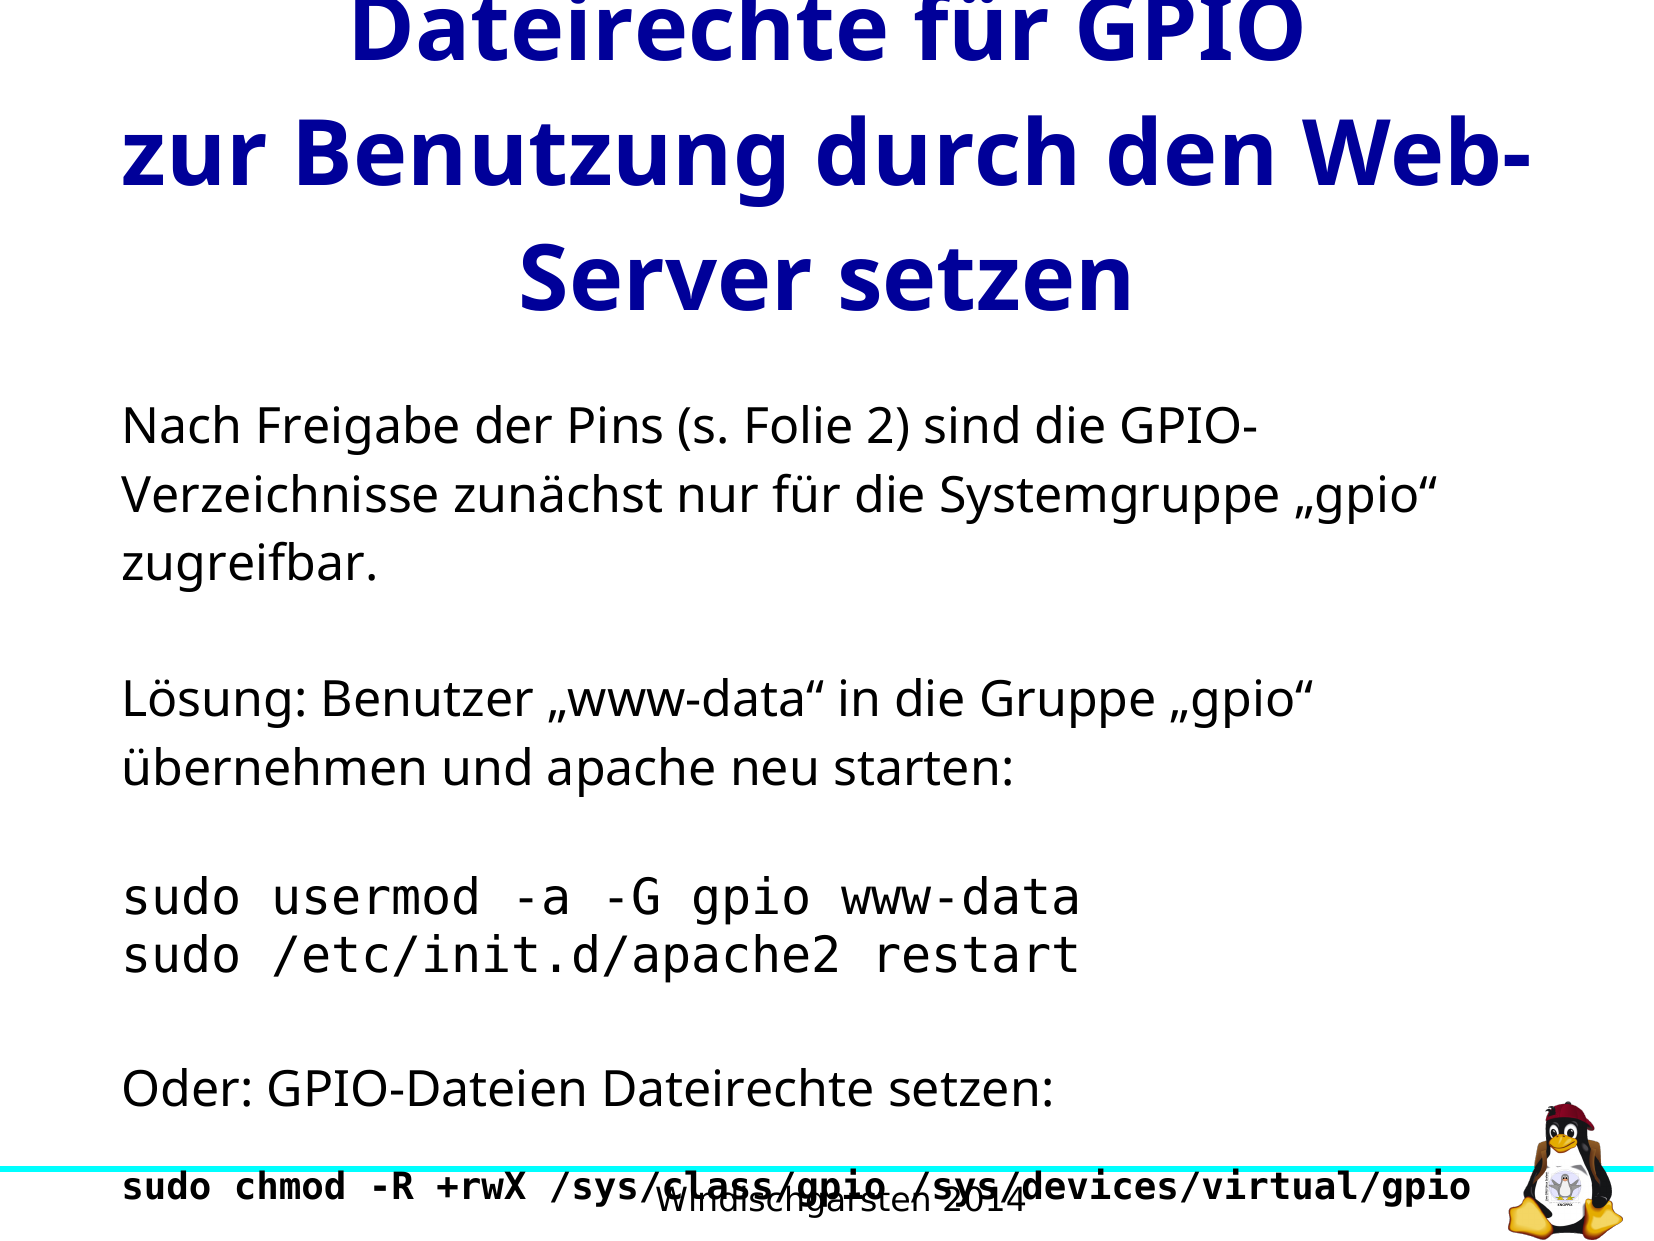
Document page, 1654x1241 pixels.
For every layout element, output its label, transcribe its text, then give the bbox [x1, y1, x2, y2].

title Dateirechte für GPIO zur Benutzung durch den Web-Server setzen [121, 0, 1534, 322]
picture [1505, 1100, 1625, 1241]
list Nach Freigabe der Pins (s. Folie 2) sind die GPIO-Verzeichnisse zunächst nur für die Systemgruppe „gpio“ zugreifbar. Lösung: Benutzer „www-data“ in die Gruppe „gpio“ übernehmen und apache neu starten: sudo usermod -a -G gpio www-data sudo /etc/init.d/apache2 restart Oder: GPIO-Dateien Dateirechte setzen: sudo chmod -R +rwX /sys/class/gpio /sys/devices/virtual/gpio [121, 322, 1561, 1152]
